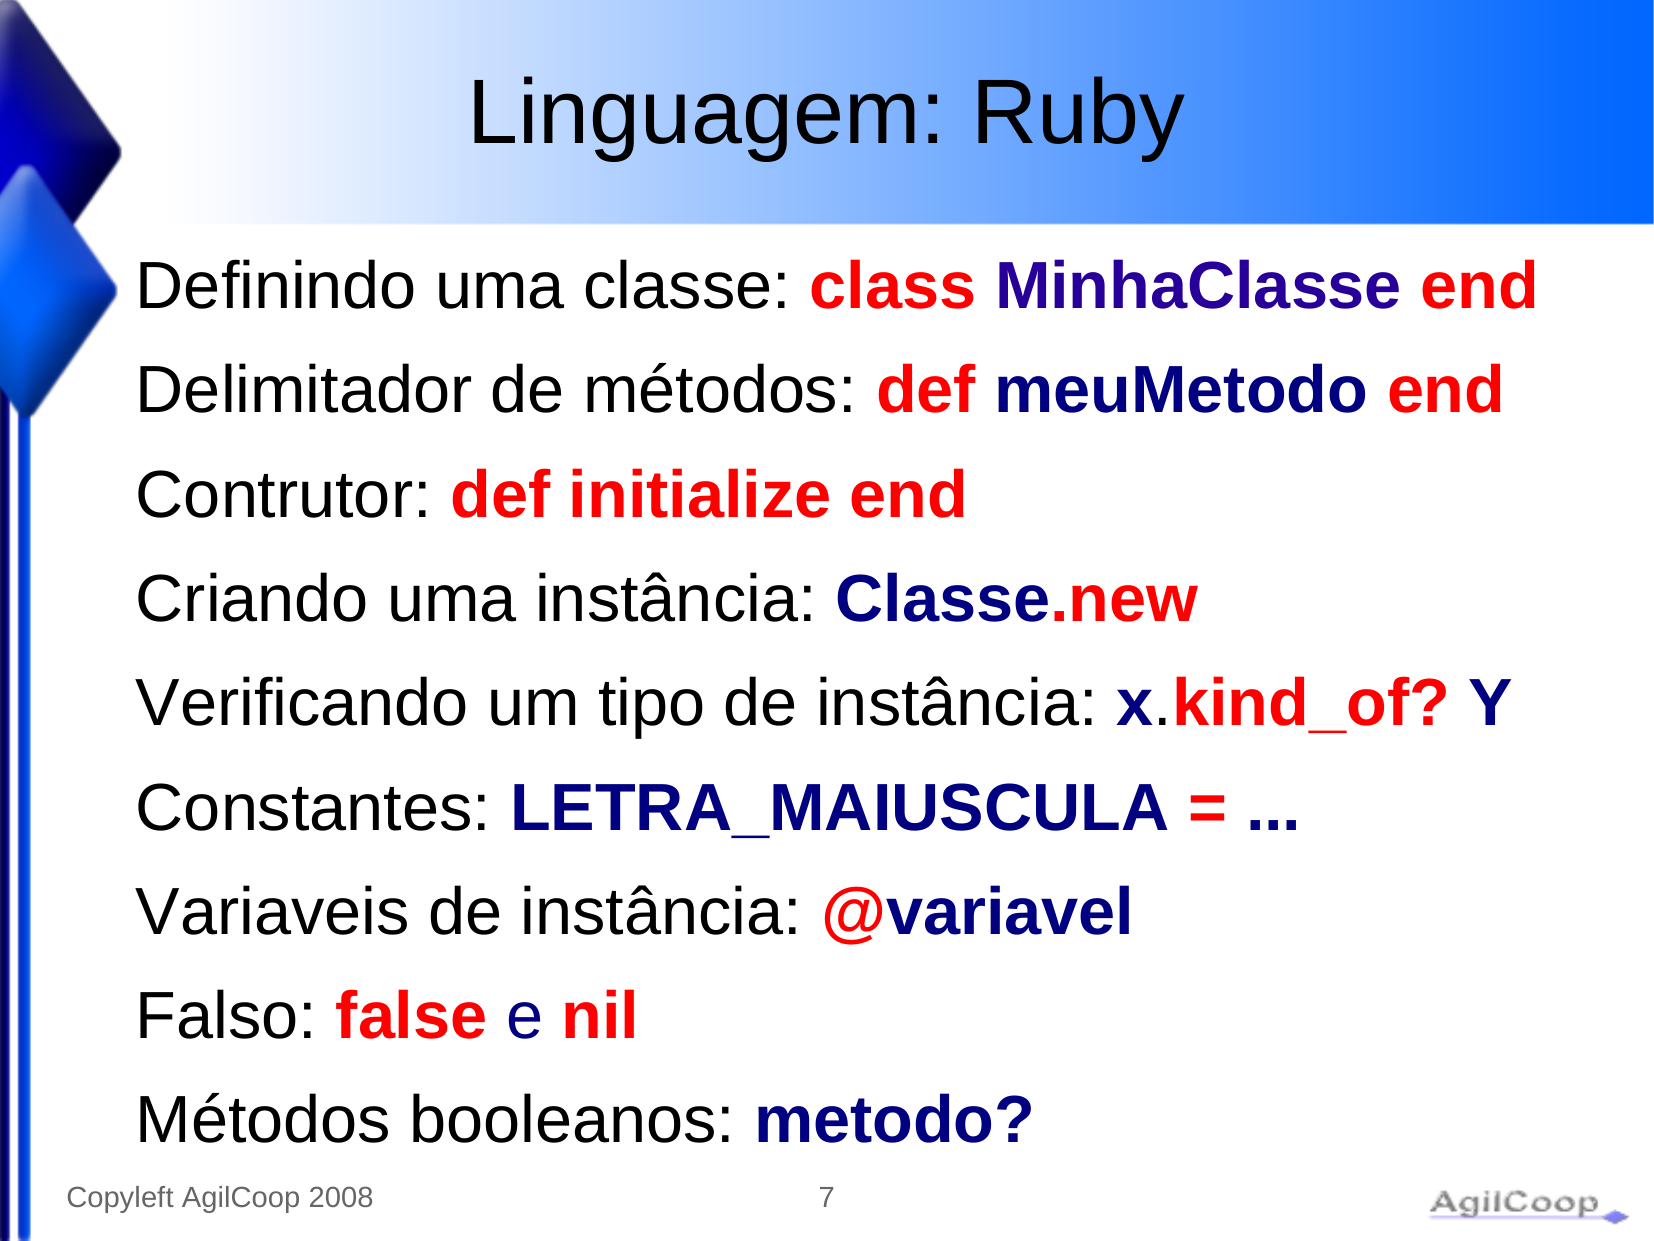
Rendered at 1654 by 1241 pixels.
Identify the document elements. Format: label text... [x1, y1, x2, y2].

title Linguagem: Ruby [82, 8, 1571, 216]
picture [0, 0, 1654, 1241]
list Definindo uma classe: class MinhaClasse end Delimitador de métodos: def meuMetodo end Contrutor: def initialize end Criando uma instância: Classe.new Verificando um tipo de instância: x.kind_of? Y Constantes: LETRA_MAIUSCULA = ... Variaveis de instância: @variavel Falso: false e nil Métodos booleanos: metodo? [118, 248, 1607, 1158]
